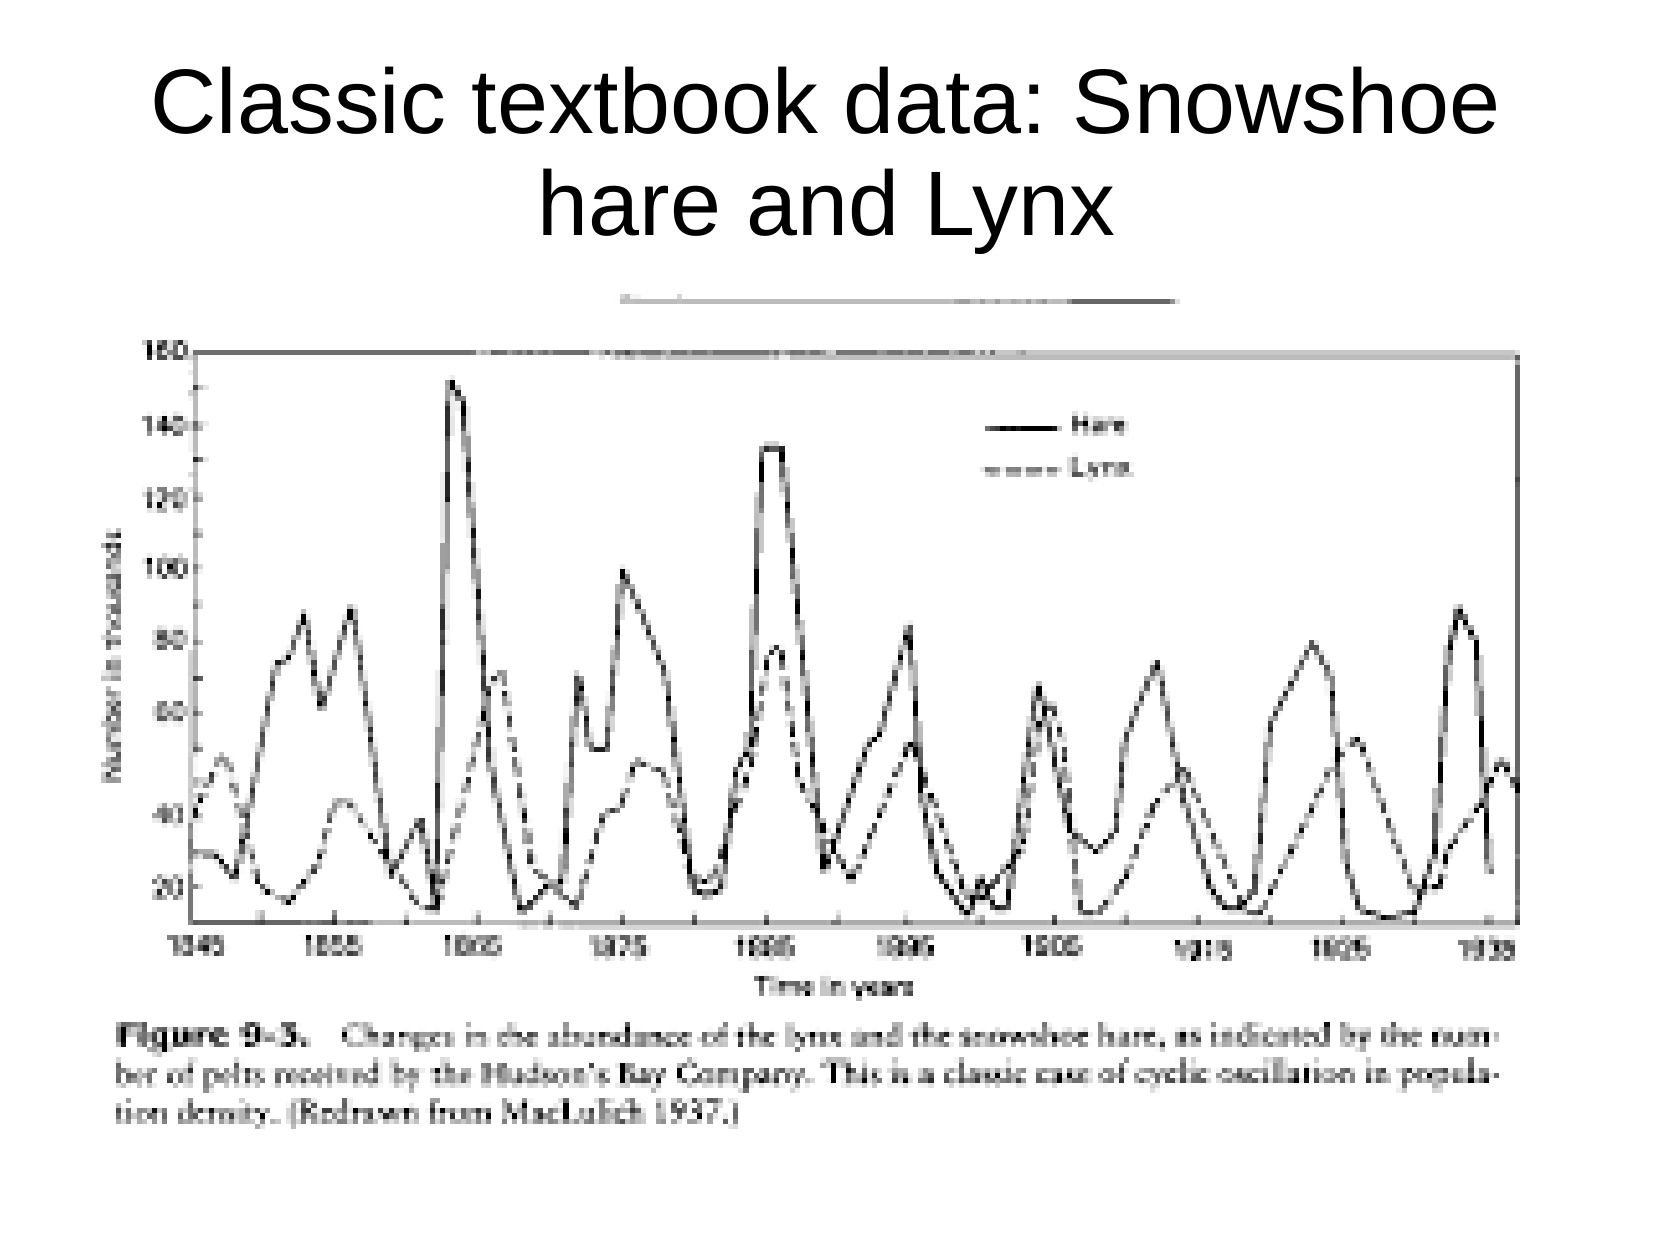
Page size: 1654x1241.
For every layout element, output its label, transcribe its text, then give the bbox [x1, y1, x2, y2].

picture [60, 284, 1546, 1171]
title Classic textbook data: Snowshoe hare and Lynx [82, 49, 1571, 257]
